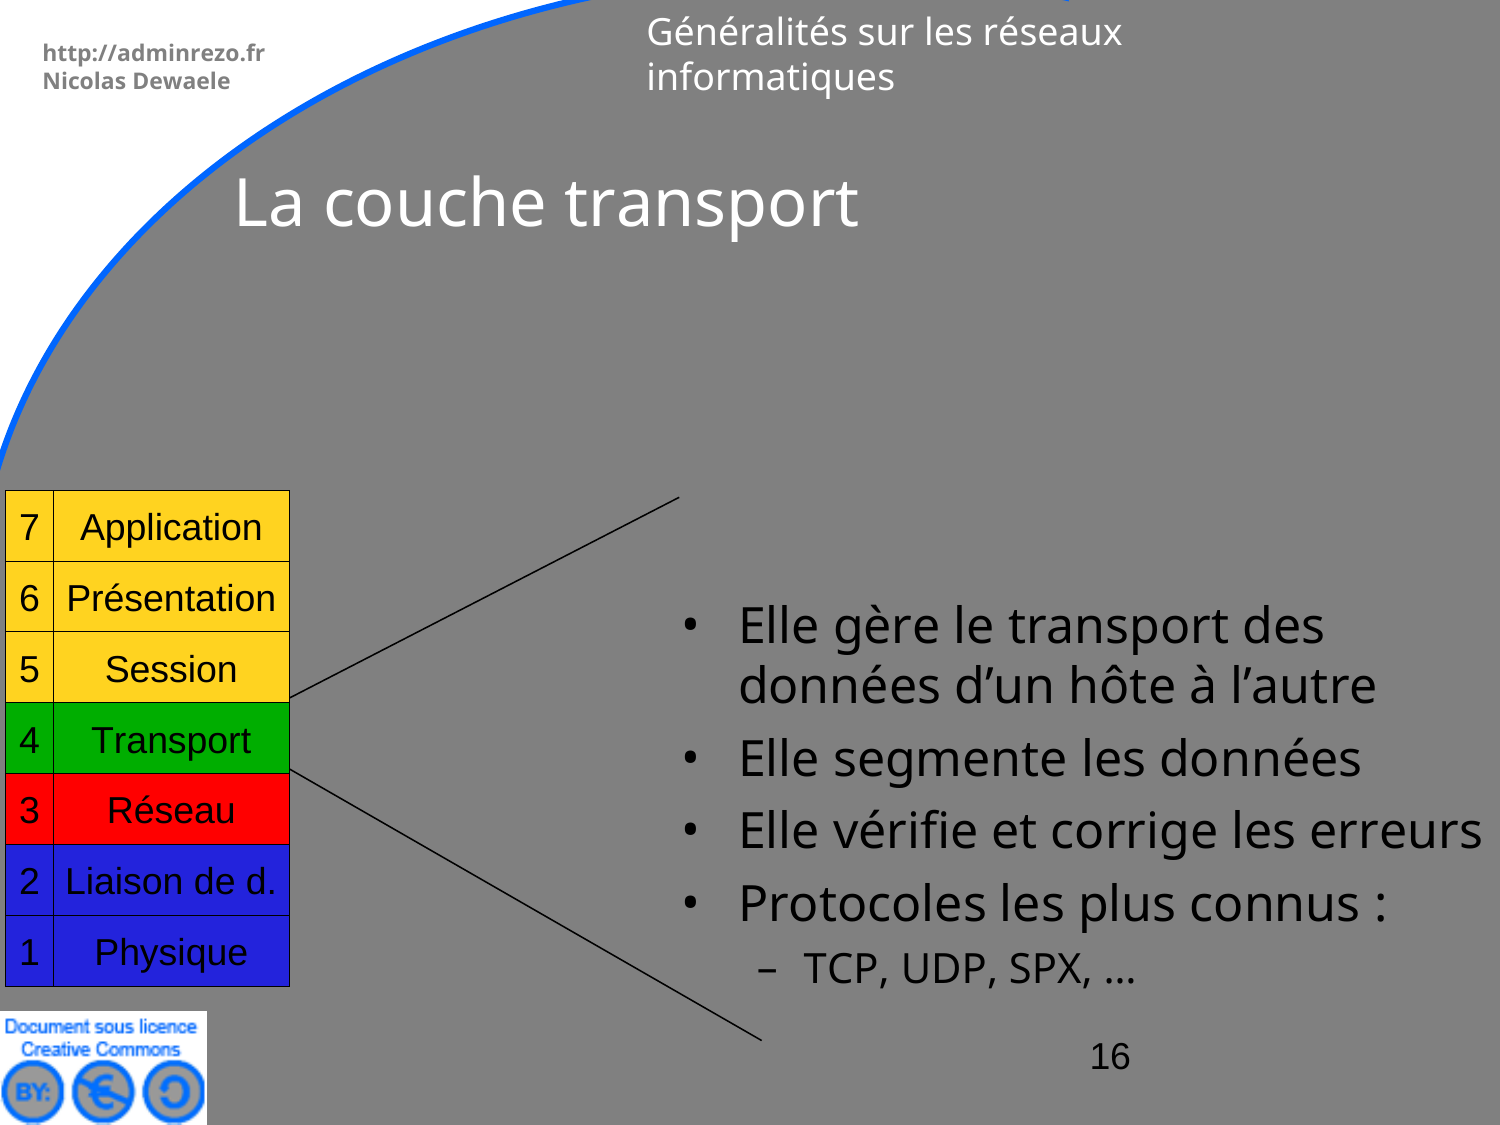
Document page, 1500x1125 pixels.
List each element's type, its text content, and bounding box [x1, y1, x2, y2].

text_box Transport [54, 702, 290, 773]
text_box 7 [5, 490, 54, 561]
text_box Réseau [54, 773, 290, 844]
text_box Application [54, 490, 290, 561]
text_box 5 [5, 631, 54, 702]
list Elle gère le transport des données d’un hôte à l’autre Elle segmente les données Elle vérifie et corrige les erreurs Protocoles les plus connus : TCP, UDP, SPX, … [667, 585, 1500, 1125]
text_box Présentation [54, 561, 290, 631]
text_box 2 [5, 844, 54, 915]
text_box Physique [54, 915, 290, 987]
text_box 6 [5, 561, 54, 631]
title La couche transport [218, 148, 1500, 251]
text_box 4 [5, 702, 54, 773]
text_box 3 [5, 773, 54, 844]
text_box Liaison de d. [54, 844, 290, 915]
text_box 1 [5, 915, 54, 987]
text_box Session [54, 631, 290, 702]
picture [0, 1011, 207, 1125]
